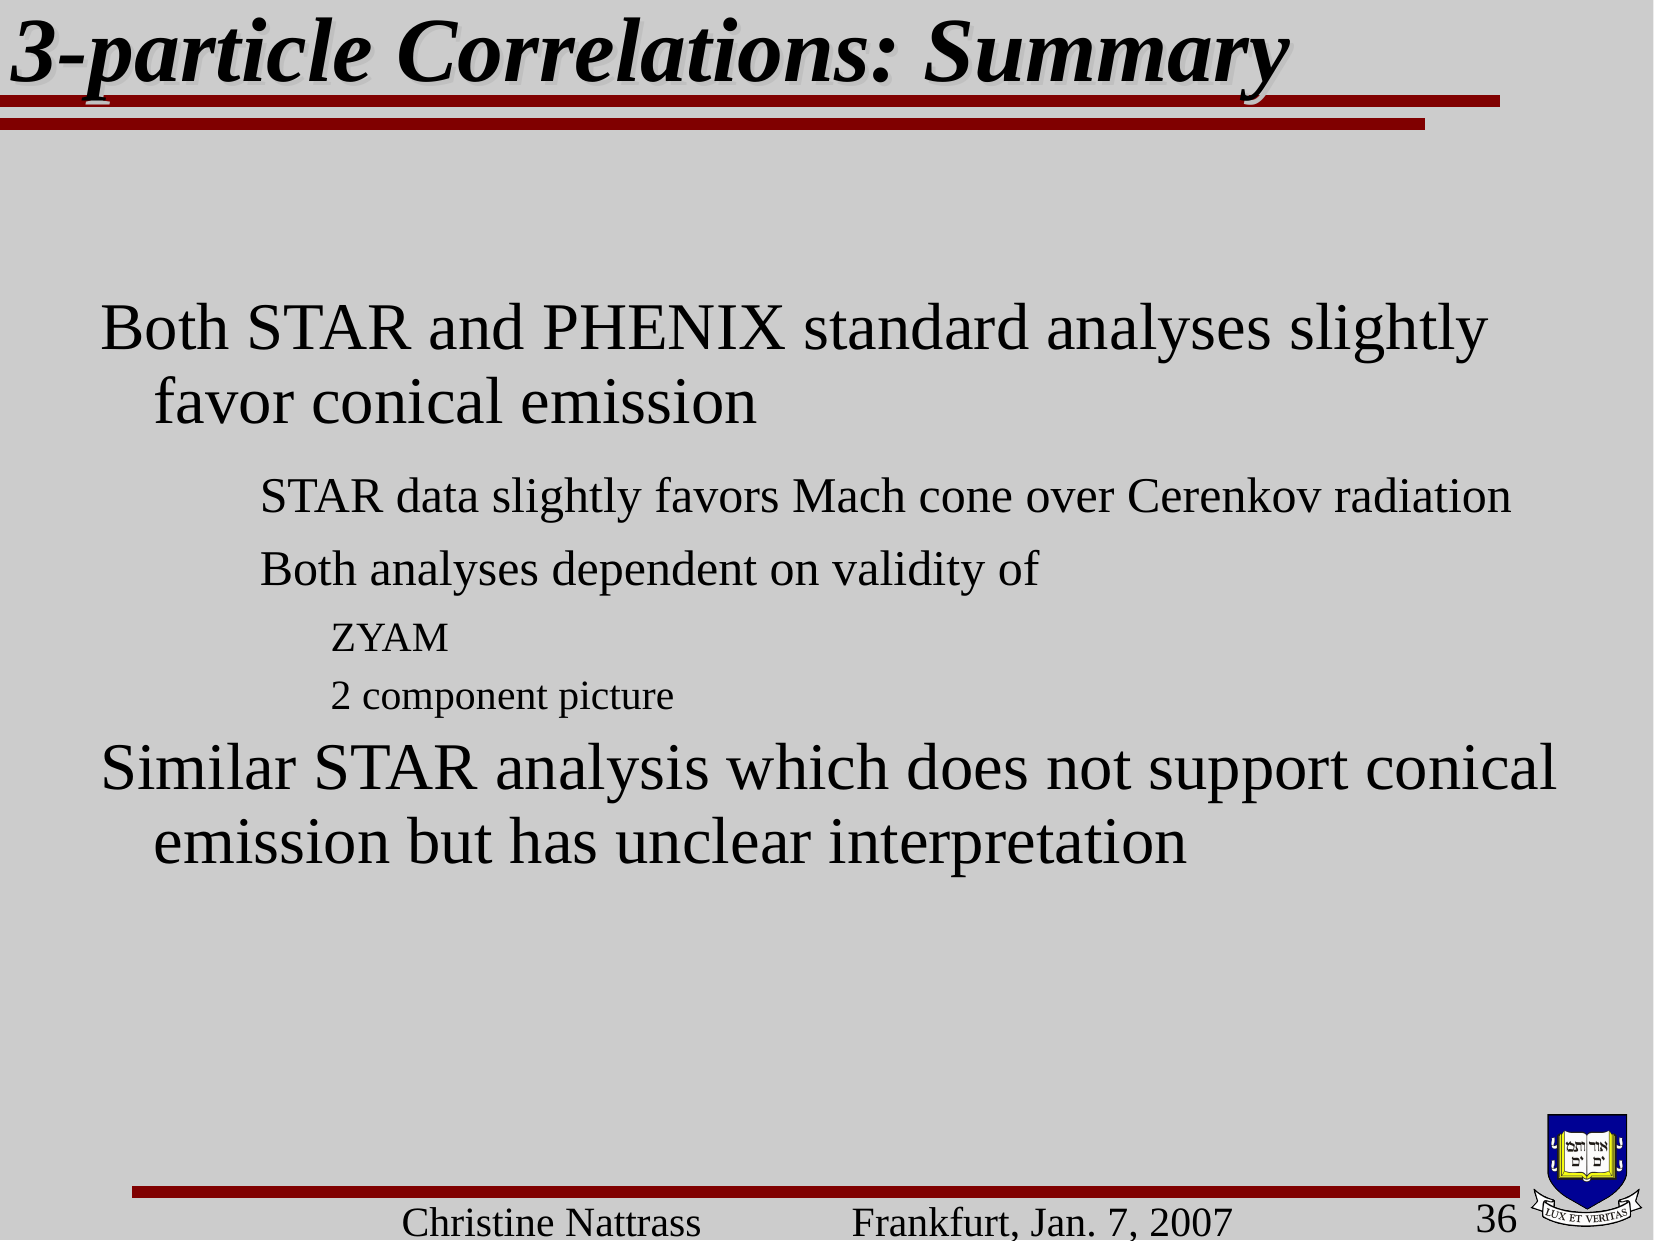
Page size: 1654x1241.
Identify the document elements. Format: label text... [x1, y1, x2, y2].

list Both STAR and PHENIX standard analyses slightly favor conical emission STAR data slightly favors Mach cone over Cerenkov radiation Both analyses dependent on validity of ZYAM 2 component picture Similar STAR analysis which does not support conical emission but has unclear interpretation [82, 290, 1571, 1094]
picture [1530, 1114, 1643, 1227]
title 3-particle Correlations: Summary [11, 0, 1512, 102]
